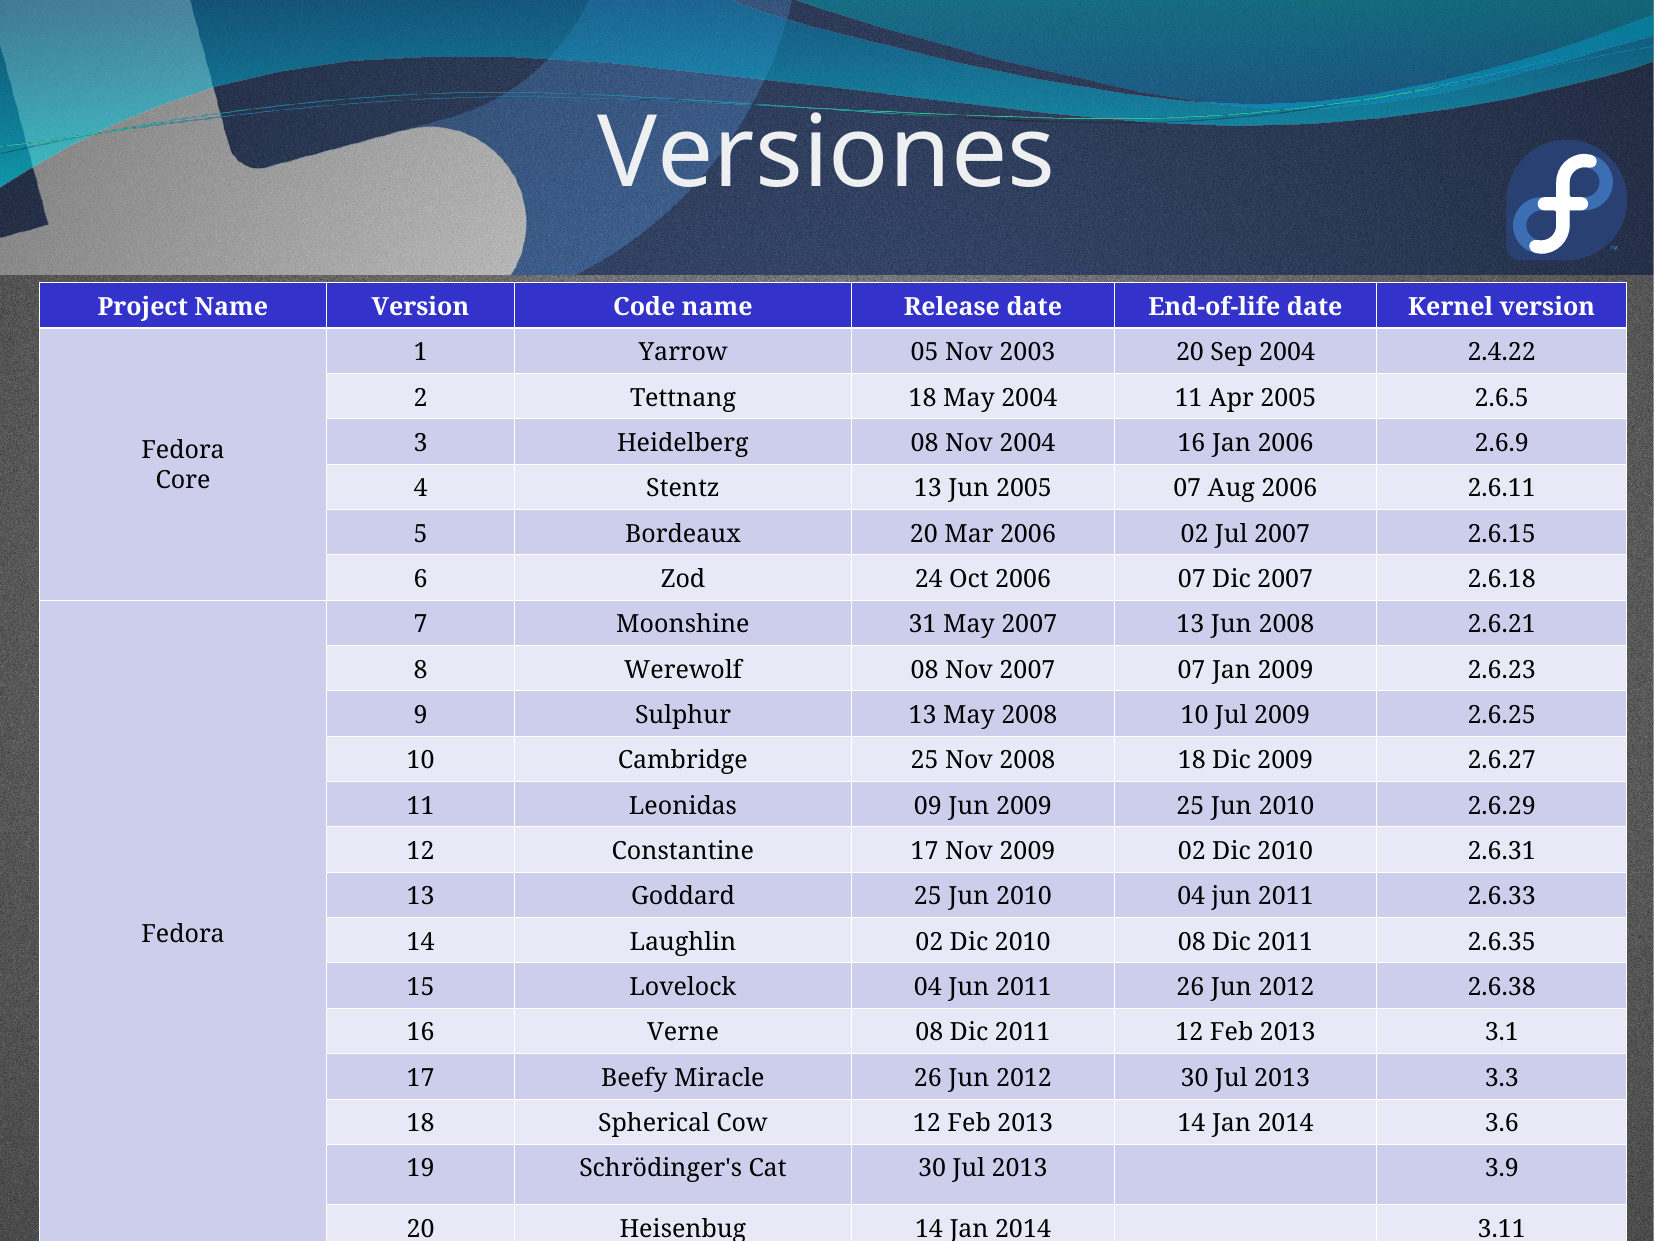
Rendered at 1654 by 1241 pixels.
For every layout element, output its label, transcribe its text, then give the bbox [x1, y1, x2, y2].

table_cell Goddard [515, 873, 851, 917]
table_cell Heisenbug [515, 1205, 851, 1241]
table_cell 2.6.33 [1377, 873, 1626, 917]
table_cell 12 Feb 2013 [1115, 1009, 1376, 1053]
table_cell 25 Jun 2010 [852, 873, 1114, 917]
table_cell 26 Jun 2012 [1115, 963, 1376, 1008]
table_cell Spherical Cow [515, 1100, 851, 1144]
table_cell 02 Jul 2007 [1115, 510, 1376, 554]
table_cell 07 Dic 2007 [1115, 555, 1376, 600]
table_cell 18 Dic 2009 [1115, 737, 1376, 781]
table_cell Leonidas [515, 782, 851, 826]
table_cell 12 Feb 2013 [852, 1100, 1114, 1144]
table_cell 25 Nov 2008 [852, 737, 1114, 781]
table_cell 14 [327, 918, 514, 962]
table_cell 3.3 [1377, 1054, 1626, 1099]
table_cell 07 Aug 2006 [1115, 465, 1376, 509]
table_header Code name [515, 283, 851, 327]
table_cell 2.6.23 [1377, 646, 1626, 690]
table_cell 14 Jan 2014 [1115, 1100, 1376, 1144]
table_cell 2.6.29 [1377, 782, 1626, 826]
table_cell Sulphur [515, 691, 851, 736]
table_cell 30 Jul 2013 [1115, 1054, 1376, 1099]
table_cell 16 Jan 2006 [1115, 419, 1376, 464]
table_cell 20 Sep 2004 [1115, 329, 1376, 373]
table_cell Stentz [515, 465, 851, 509]
table_cell 6 [327, 555, 514, 600]
table_cell 26 Jun 2012 [852, 1054, 1114, 1099]
table_cell 9 [327, 691, 514, 736]
table_cell 13 Jun 2008 [1115, 601, 1376, 645]
table_cell 02 Dic 2010 [852, 918, 1114, 962]
table_cell 3.9 [1377, 1145, 1626, 1204]
table_cell 08 Dic 2011 [852, 1009, 1114, 1053]
table_cell Verne [515, 1009, 851, 1053]
table_cell 25 Jun 2010 [1115, 782, 1376, 826]
table_cell [1115, 1145, 1376, 1204]
table_header Release date [852, 283, 1114, 327]
table_cell 2.4.22 [1377, 329, 1626, 373]
table_cell 18 May 2004 [852, 374, 1114, 418]
table_cell Fedora Core [40, 329, 326, 600]
table_cell 3 [327, 419, 514, 464]
table_cell 2.6.21 [1377, 601, 1626, 645]
table_cell 14 Jan 2014 [852, 1205, 1114, 1241]
table_cell 1 [327, 329, 514, 373]
table_cell 2.6.25 [1377, 691, 1626, 736]
table_cell 04 Jun 2011 [852, 963, 1114, 1008]
table_cell 15 [327, 963, 514, 1008]
table_cell Werewolf [515, 646, 851, 690]
table_cell 13 Jun 2005 [852, 465, 1114, 509]
table_cell Constantine [515, 827, 851, 872]
table_cell 3.6 [1377, 1100, 1626, 1144]
table_cell 2 [327, 374, 514, 418]
table_cell 12 [327, 827, 514, 872]
table_cell 3.11 [1377, 1205, 1626, 1241]
table_cell 2.6.9 [1377, 419, 1626, 464]
table_cell 11 Apr 2005 [1115, 374, 1376, 418]
table_cell Bordeaux [515, 510, 851, 554]
table_cell 18 [327, 1100, 514, 1144]
table_cell 19 [327, 1145, 514, 1204]
table_cell Zod [515, 555, 851, 600]
table_cell Fedora [40, 601, 326, 1241]
table_cell 4 [327, 465, 514, 509]
table_cell 13 May 2008 [852, 691, 1114, 736]
table_cell Beefy Miracle [515, 1054, 851, 1099]
table_cell 24 Oct 2006 [852, 555, 1114, 600]
table_cell Heidelberg [515, 419, 851, 464]
table_cell 13 [327, 873, 514, 917]
table_cell Yarrow [515, 329, 851, 373]
table_cell Lovelock [515, 963, 851, 1008]
text_box Versiones [88, 47, 1565, 254]
table_cell 08 Dic 2011 [1115, 918, 1376, 962]
table_cell 10 [327, 737, 514, 781]
table_cell 2.6.15 [1377, 510, 1626, 554]
table_cell 08 Nov 2004 [852, 419, 1114, 464]
table_header Version [327, 283, 514, 327]
table_cell [1115, 1205, 1376, 1241]
table_cell 7 [327, 601, 514, 645]
table_cell 02 Dic 2010 [1115, 827, 1376, 872]
table_cell Cambridge [515, 737, 851, 781]
table_cell 04 jun 2011 [1115, 873, 1376, 917]
table_cell Schrödinger's Cat [515, 1145, 851, 1204]
table_cell 31 May 2007 [852, 601, 1114, 645]
table_header End-of-life date [1115, 283, 1376, 327]
table_cell 8 [327, 646, 514, 690]
table_cell 5 [327, 510, 514, 554]
table_cell 17 [327, 1054, 514, 1099]
table_cell 2.6.38 [1377, 963, 1626, 1008]
table_header Project Name [40, 283, 326, 327]
table_cell 20 [327, 1205, 514, 1241]
table_cell 2.6.35 [1377, 918, 1626, 962]
table_cell 30 Jul 2013 [852, 1145, 1114, 1204]
table_cell 08 Nov 2007 [852, 646, 1114, 690]
table_cell 2.6.31 [1377, 827, 1626, 872]
table_cell 16 [327, 1009, 514, 1053]
table_cell 3.1 [1377, 1009, 1626, 1053]
table_cell 11 [327, 782, 514, 826]
picture [0, 0, 1654, 1241]
table_cell Moonshine [515, 601, 851, 645]
table_cell 20 Mar 2006 [852, 510, 1114, 554]
table_cell 2.6.11 [1377, 465, 1626, 509]
table_cell 2.6.27 [1377, 737, 1626, 781]
table_cell 17 Nov 2009 [852, 827, 1114, 872]
table_cell 2.6.5 [1377, 374, 1626, 418]
table_cell Laughlin [515, 918, 851, 962]
table_cell 09 Jun 2009 [852, 782, 1114, 826]
table_cell 2.6.18 [1377, 555, 1626, 600]
table_cell 07 Jan 2009 [1115, 646, 1376, 690]
table_cell 05 Nov 2003 [852, 329, 1114, 373]
table_header Kernel version [1377, 283, 1626, 327]
table_cell 10 Jul 2009 [1115, 691, 1376, 736]
table_cell Tettnang [515, 374, 851, 418]
